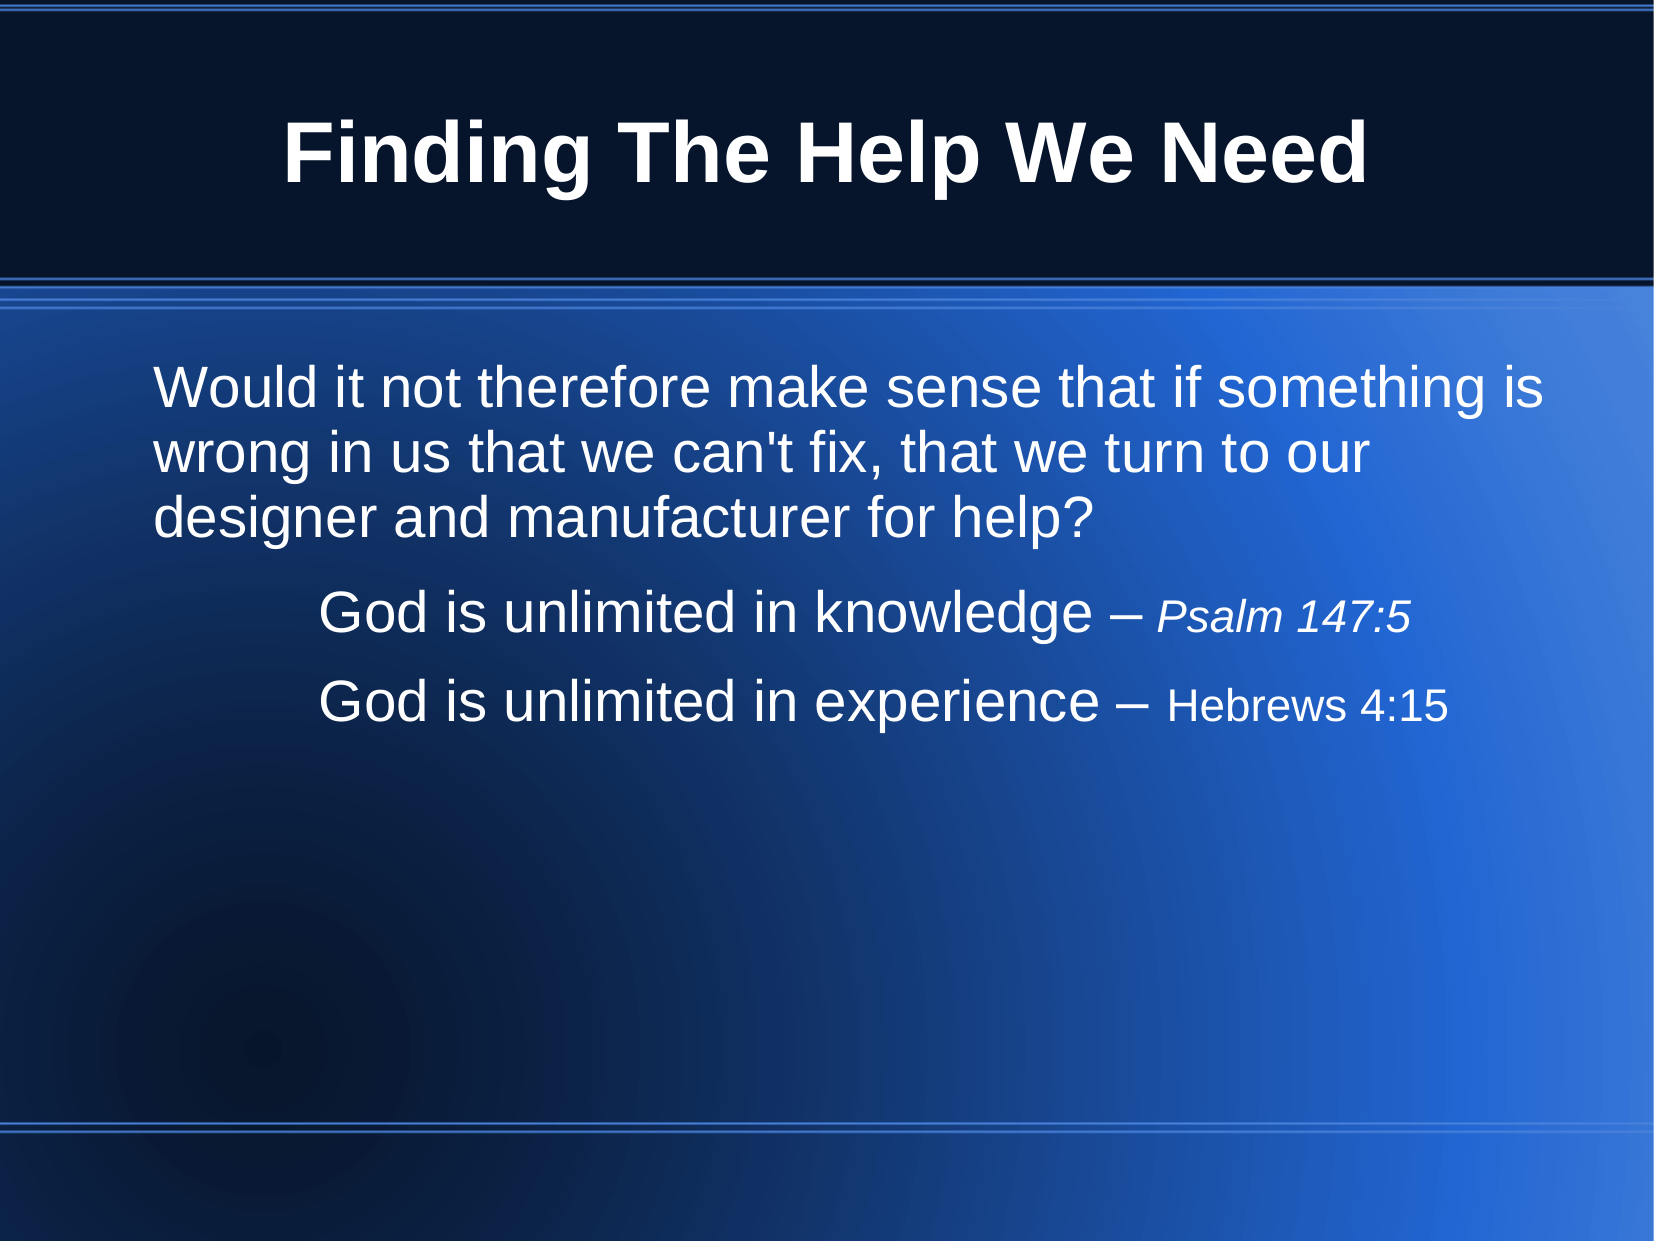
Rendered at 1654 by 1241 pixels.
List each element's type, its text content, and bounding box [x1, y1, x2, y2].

picture [0, 0, 1654, 1241]
title Finding The Help We Need [82, 49, 1571, 257]
list Would it not therefore make sense that if something is wrong in us that we can't fix, that we turn to our designer and manufacturer for help? God is unlimited in knowledge – Psalm 147:5 God is unlimited in experience – Hebrews 4:15 [82, 355, 1571, 1058]
